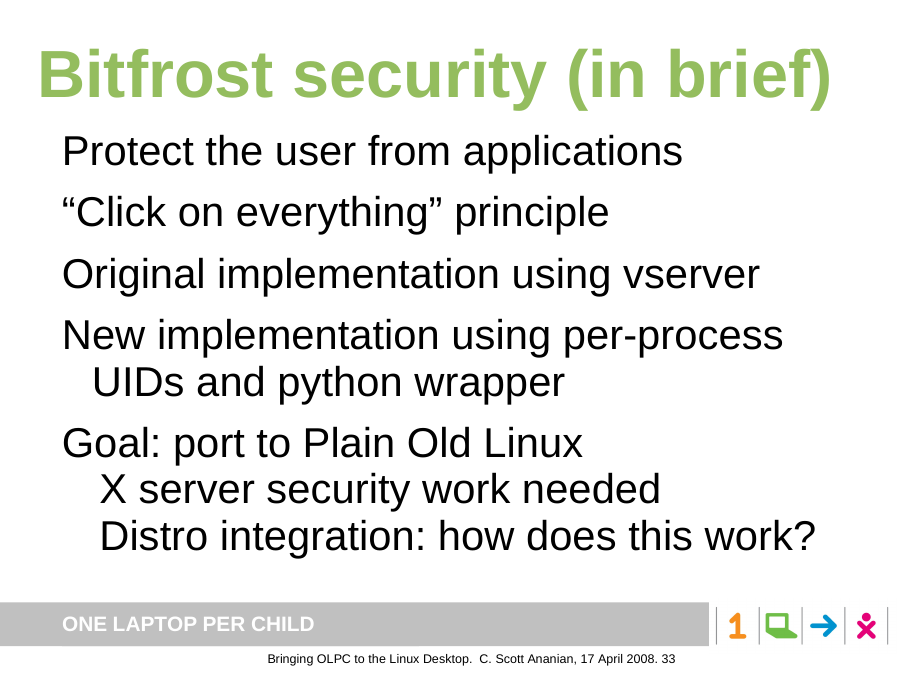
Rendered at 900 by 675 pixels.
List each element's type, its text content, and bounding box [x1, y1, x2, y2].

list Protect the user from applications “Click on everything” principle Original implementation using vserver New implementation using per-process UIDs and python wrapper Goal: port to Plain Old Linux X server security work needed Distro integration: how does this work? [61, 127, 844, 675]
picture [844, 598, 897, 654]
title Bitfrost security (in brief) [37, 37, 856, 211]
